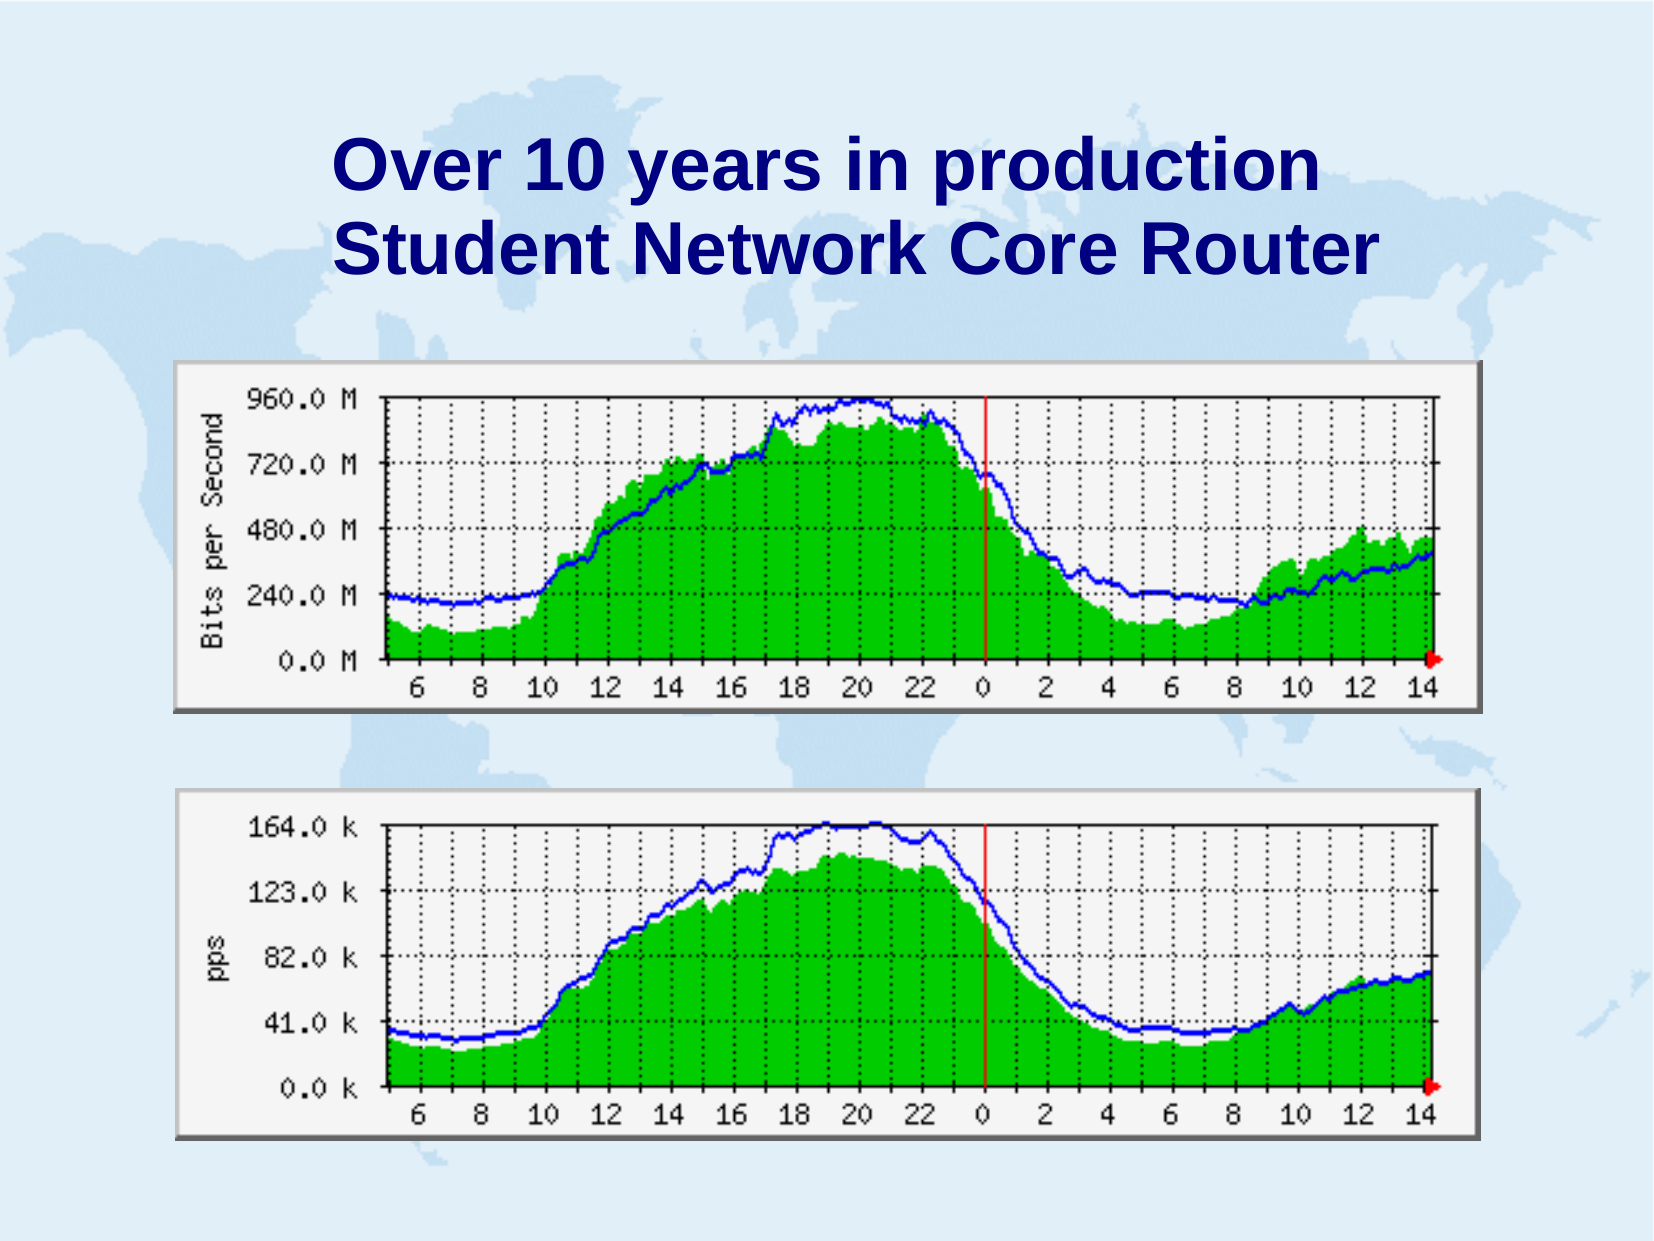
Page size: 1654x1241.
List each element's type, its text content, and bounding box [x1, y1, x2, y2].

picture [0, 0, 1654, 1241]
title Over 10 years in production Student Network Core Router [121, 102, 1534, 311]
